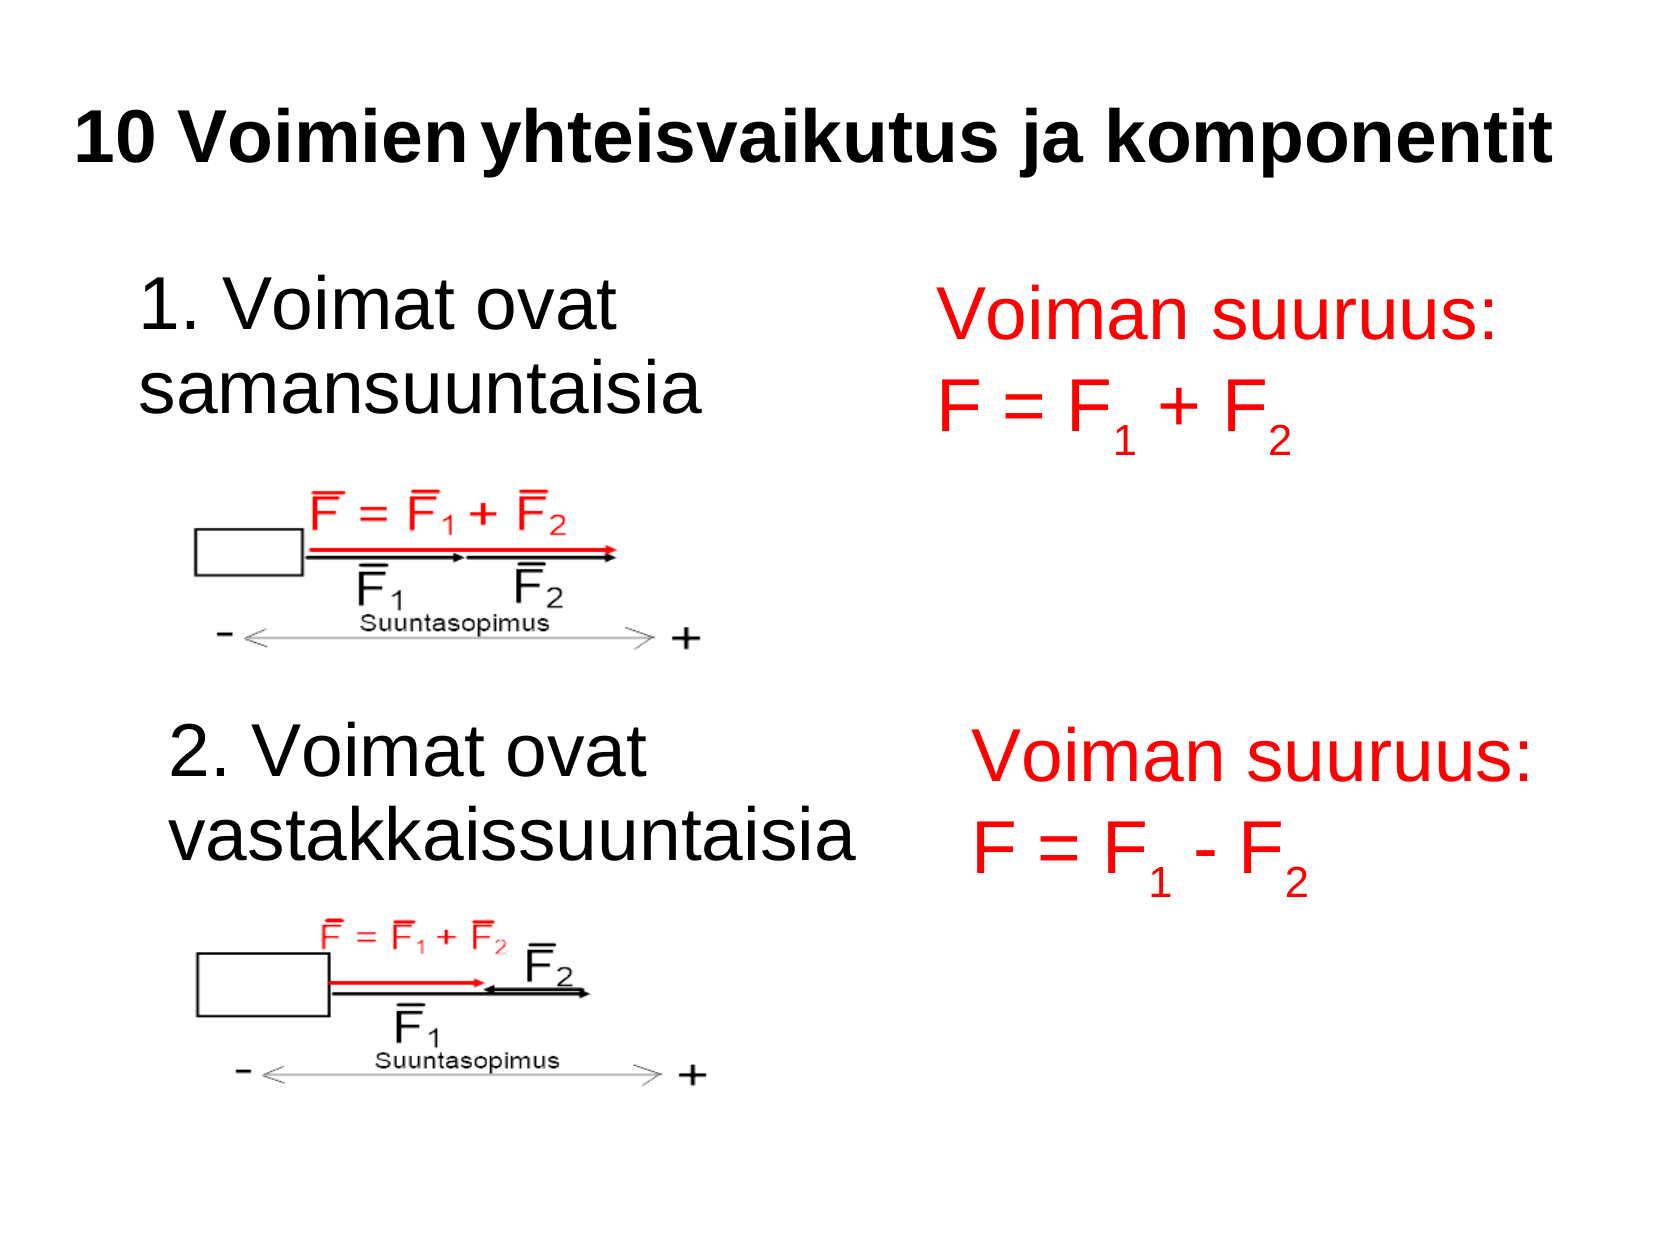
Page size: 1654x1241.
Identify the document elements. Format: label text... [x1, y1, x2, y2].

picture [148, 873, 745, 1128]
picture [141, 440, 720, 686]
text_box 1. Voimat ovat samansuuntaisia [123, 250, 768, 434]
text_box Voiman suuruus: F = F1 - F2 [956, 701, 1595, 969]
text_box Voiman suuruus: F = F1 + F2 [921, 259, 1536, 527]
text_box 2. Voimat ovat vastakkaissuuntaisia [153, 696, 910, 964]
text_box 10 Voimien yhteisvaikutus ja komponentit [59, 82, 1642, 387]
